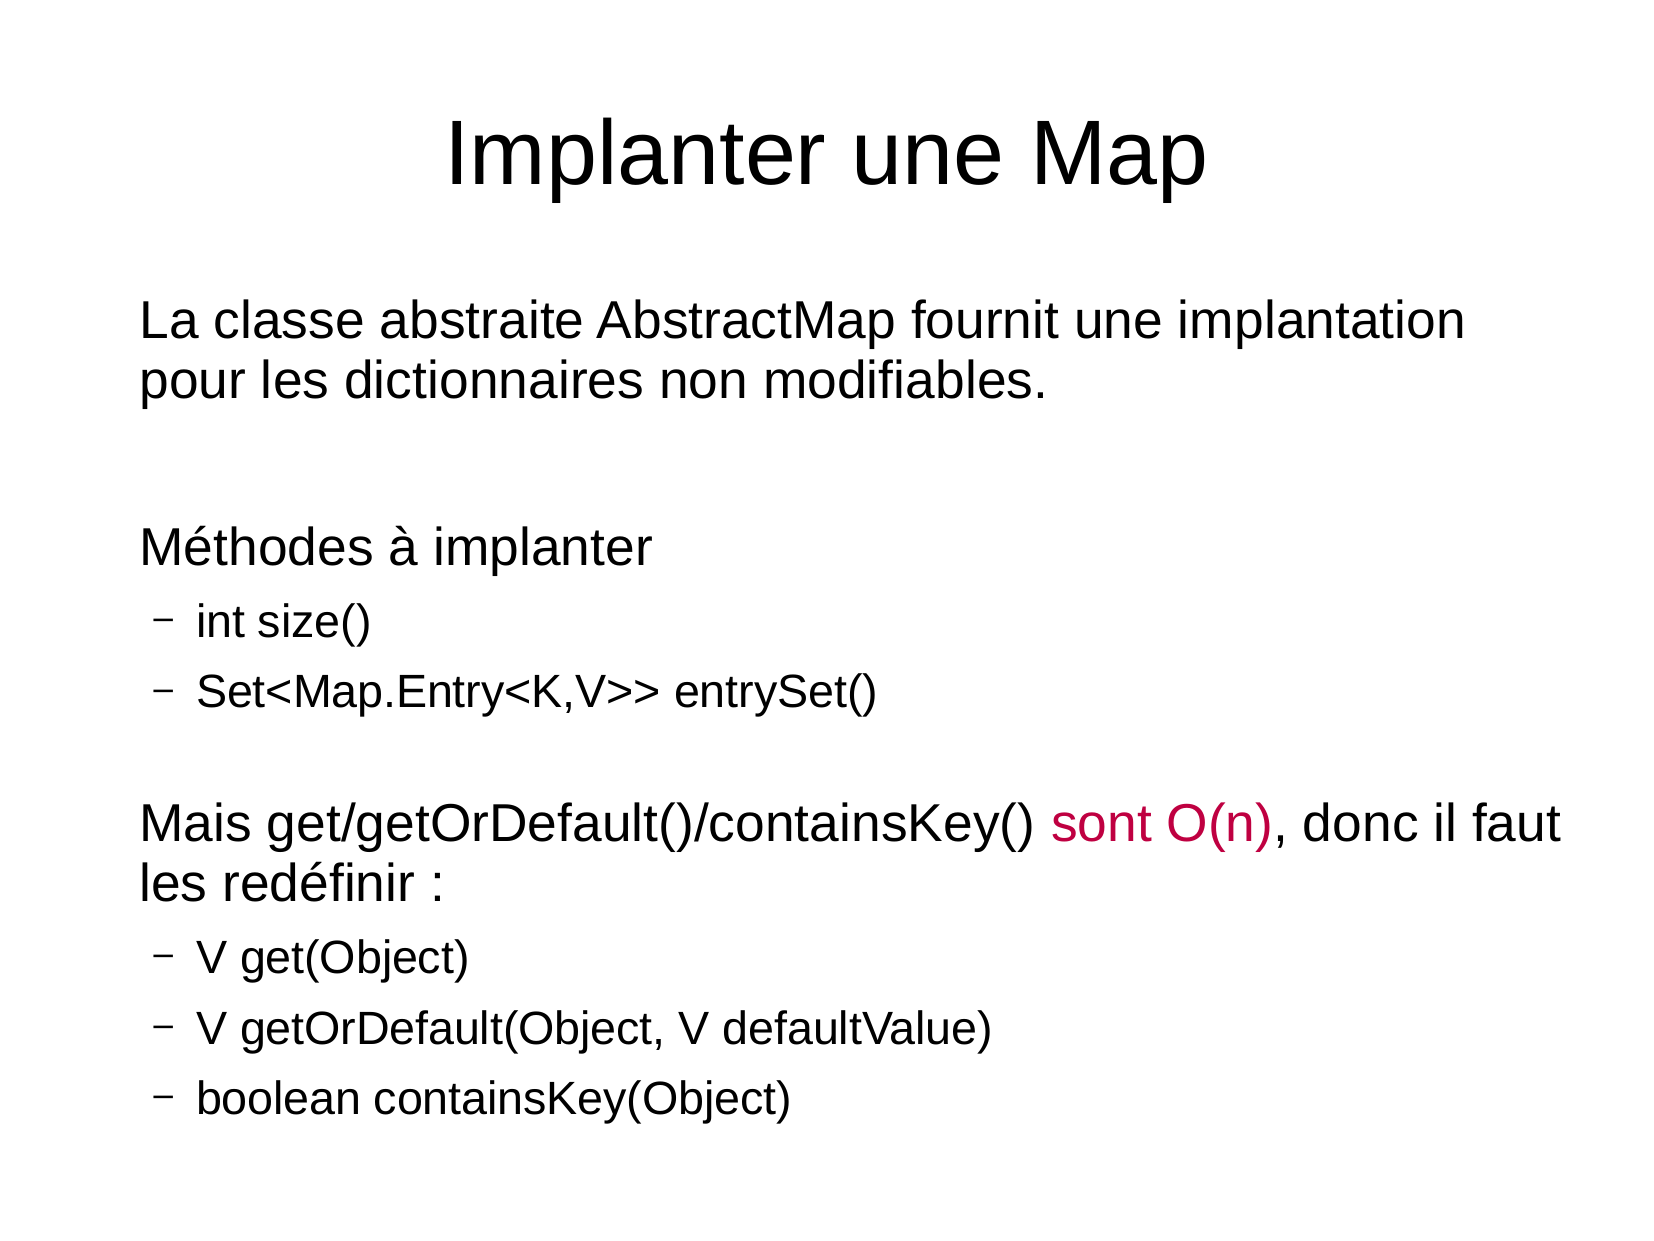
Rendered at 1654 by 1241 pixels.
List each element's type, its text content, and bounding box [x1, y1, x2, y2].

title Implanter une Map [82, 49, 1571, 257]
list La classe abstraite AbstractMap fournit une implantation pour les dictionnaires non modifiables. Méthodes à implanter int size() Set<Map.Entry<K,V>> entrySet() Mais get/getOrDefault()/containsKey() sont O(n), donc il faut les redéfinir : V get(Object) V getOrDefault(Object, V defaultValue) boolean containsKey(Object) [82, 290, 1571, 1126]
